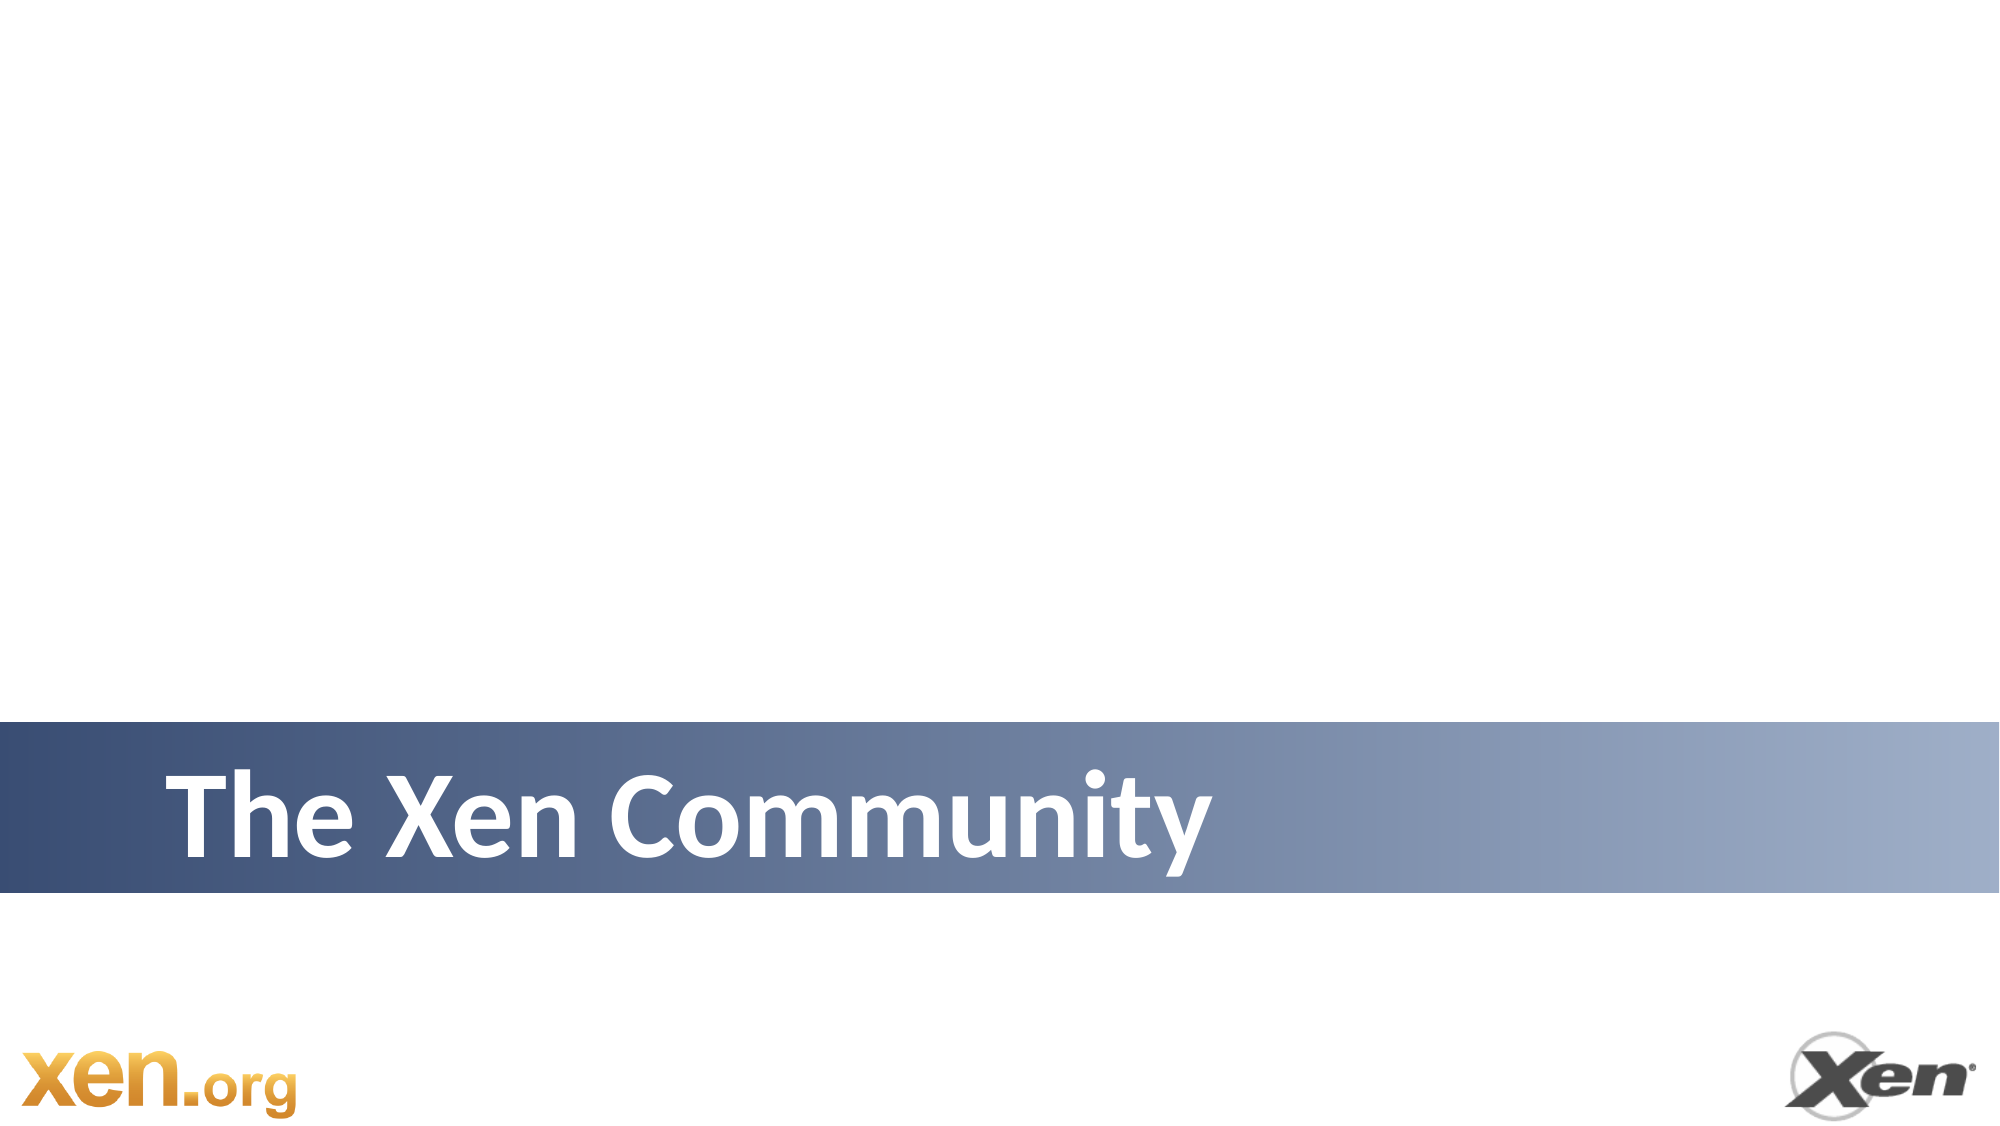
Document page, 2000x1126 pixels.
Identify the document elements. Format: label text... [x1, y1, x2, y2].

title The Xen Community [149, 743, 1850, 871]
picture [19, 1051, 303, 1123]
table_cell Dom0 OS: CentOS, Debian, Fedora, NetBSD, OpenSuse, RHEL 5.x, Solaris 11, … [1779, 1030, 1989, 1126]
